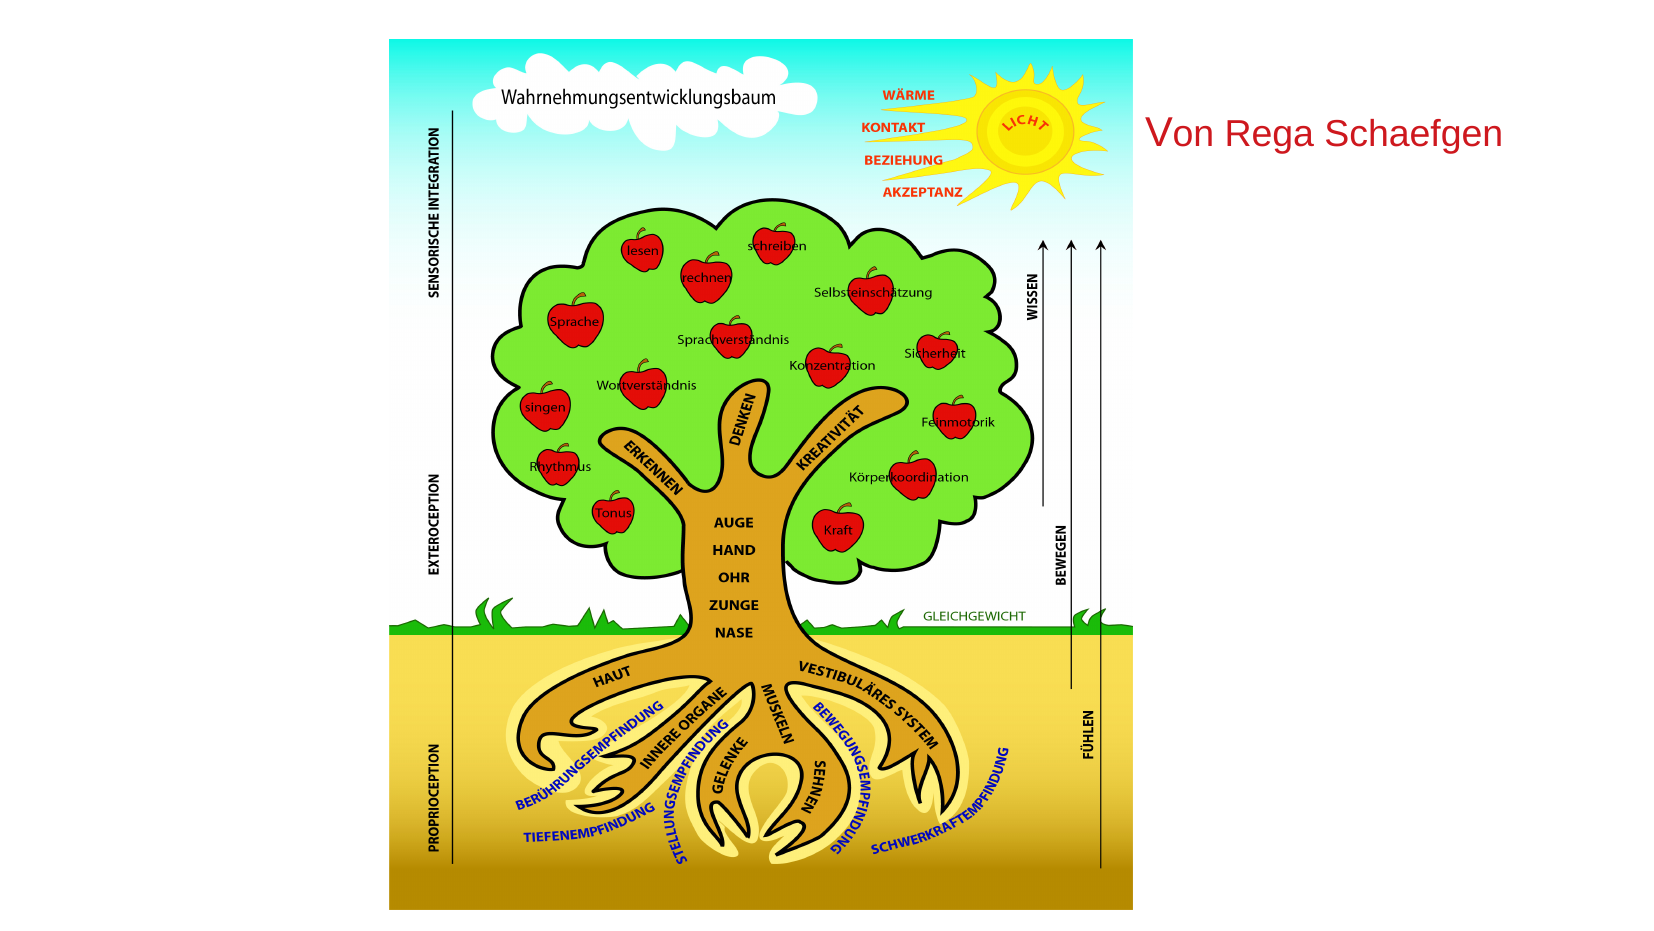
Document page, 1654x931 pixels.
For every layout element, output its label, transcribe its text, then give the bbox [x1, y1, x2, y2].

title Von Rega Schaefgen [82, 37, 1571, 193]
picture [389, 39, 1133, 910]
